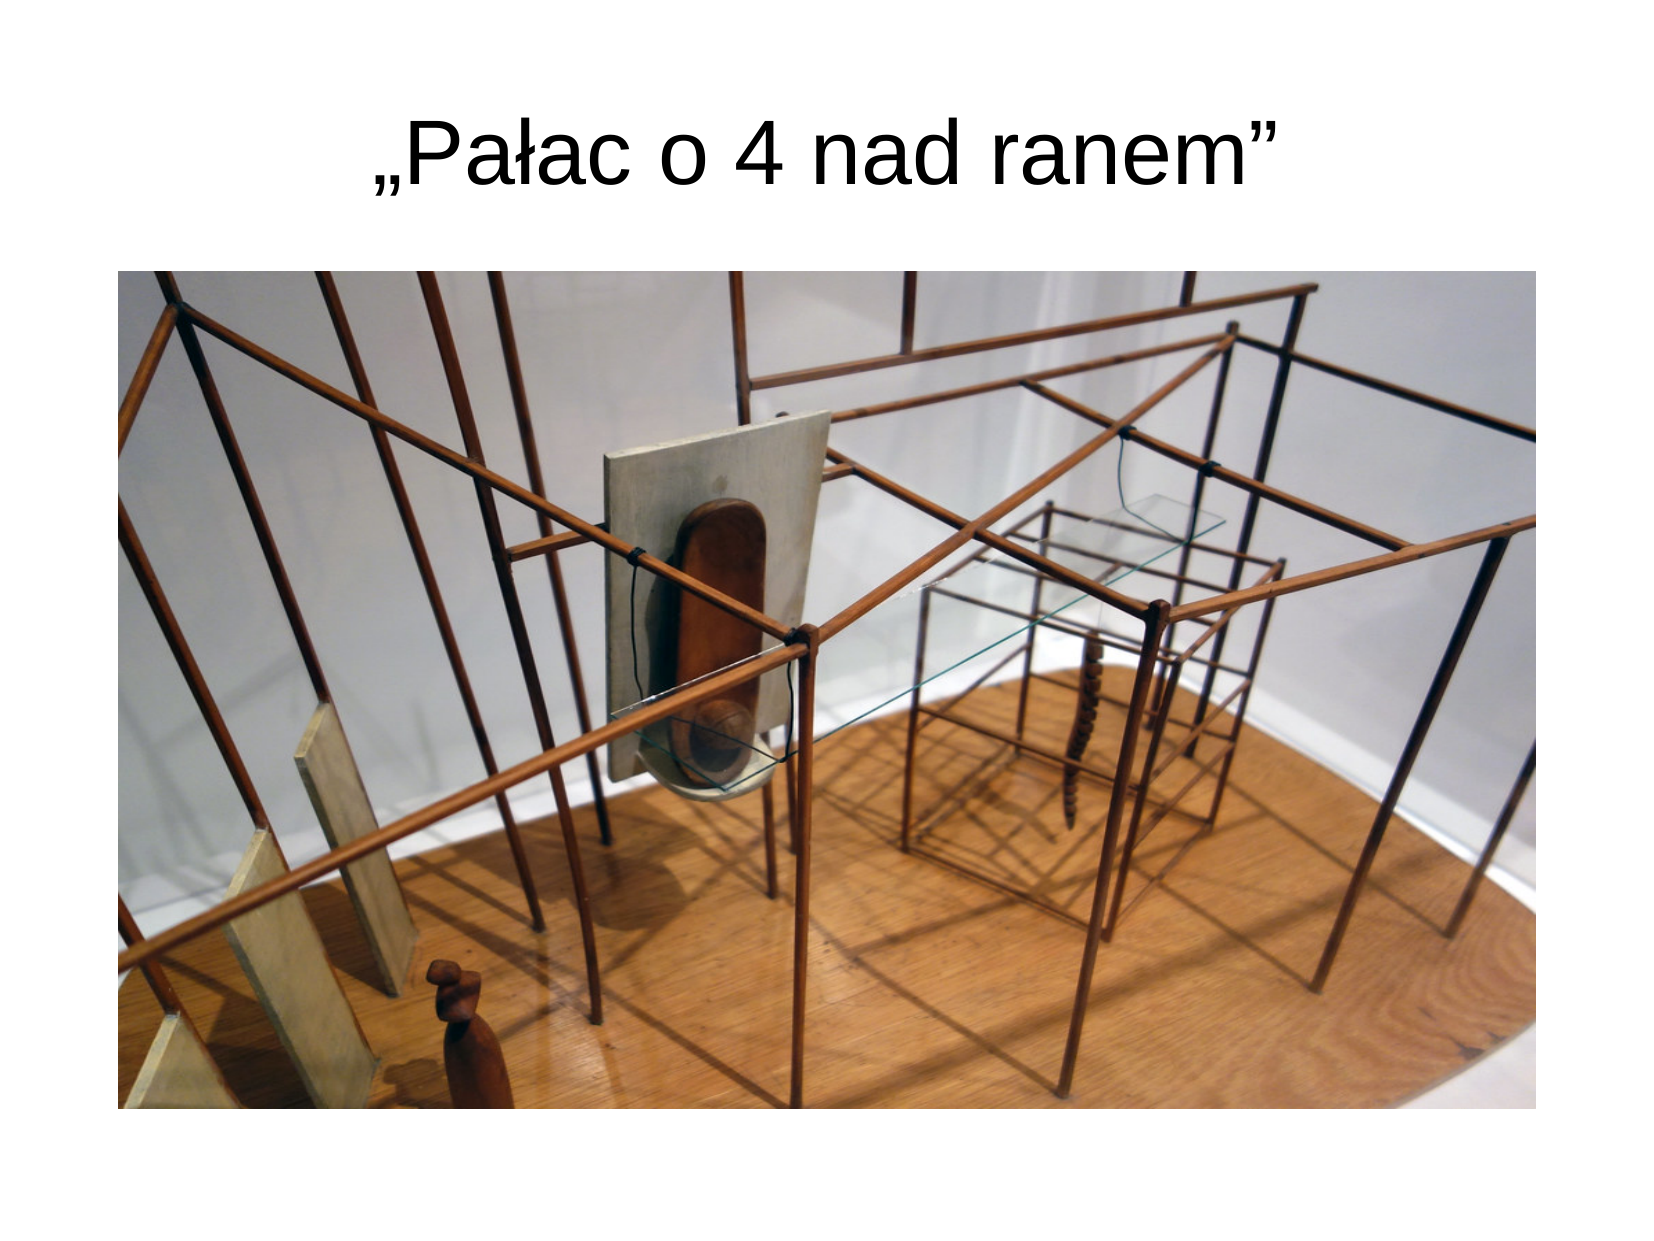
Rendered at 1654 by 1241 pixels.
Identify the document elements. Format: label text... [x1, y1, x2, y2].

title „Pałac o 4 nad ranem” [82, 49, 1571, 257]
picture [118, 271, 1536, 1109]
